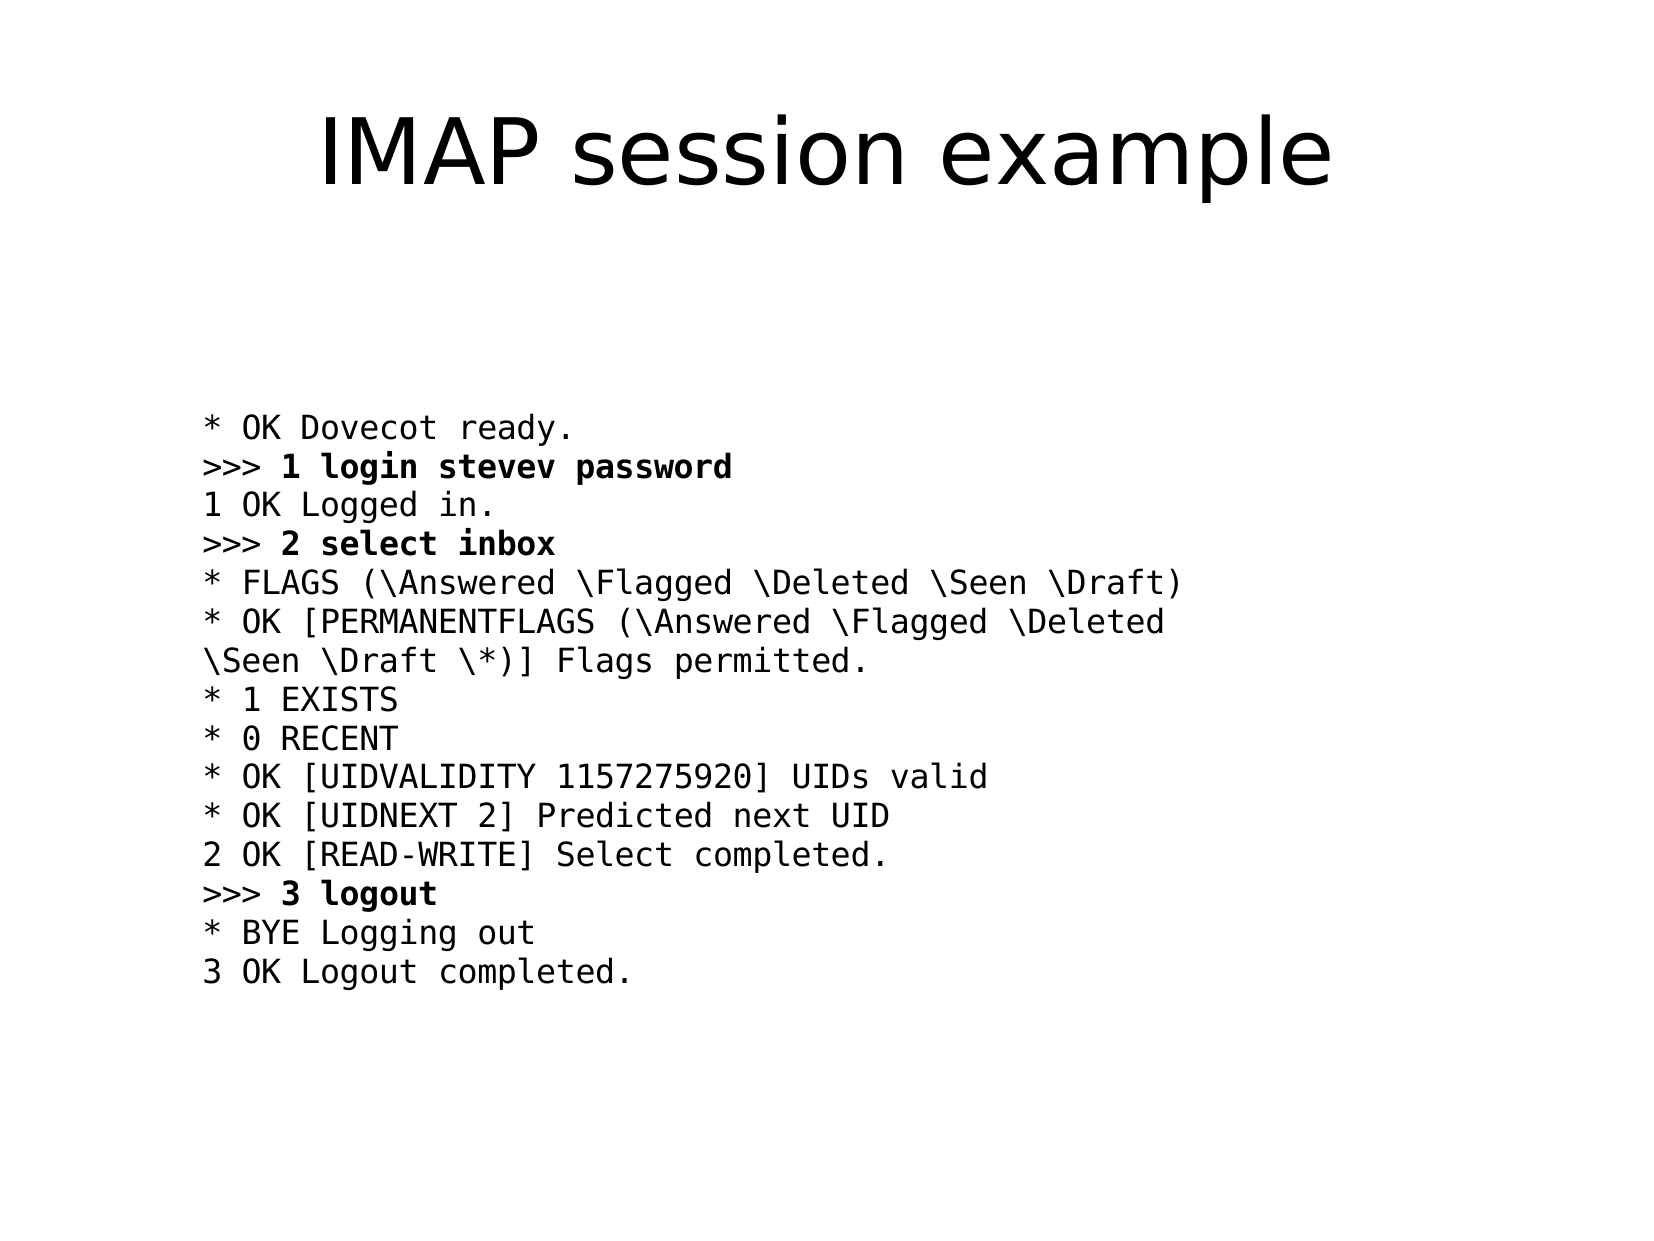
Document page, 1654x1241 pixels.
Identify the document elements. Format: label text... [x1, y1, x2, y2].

title IMAP session example [82, 49, 1571, 257]
chart [82, 290, 1654, 1241]
